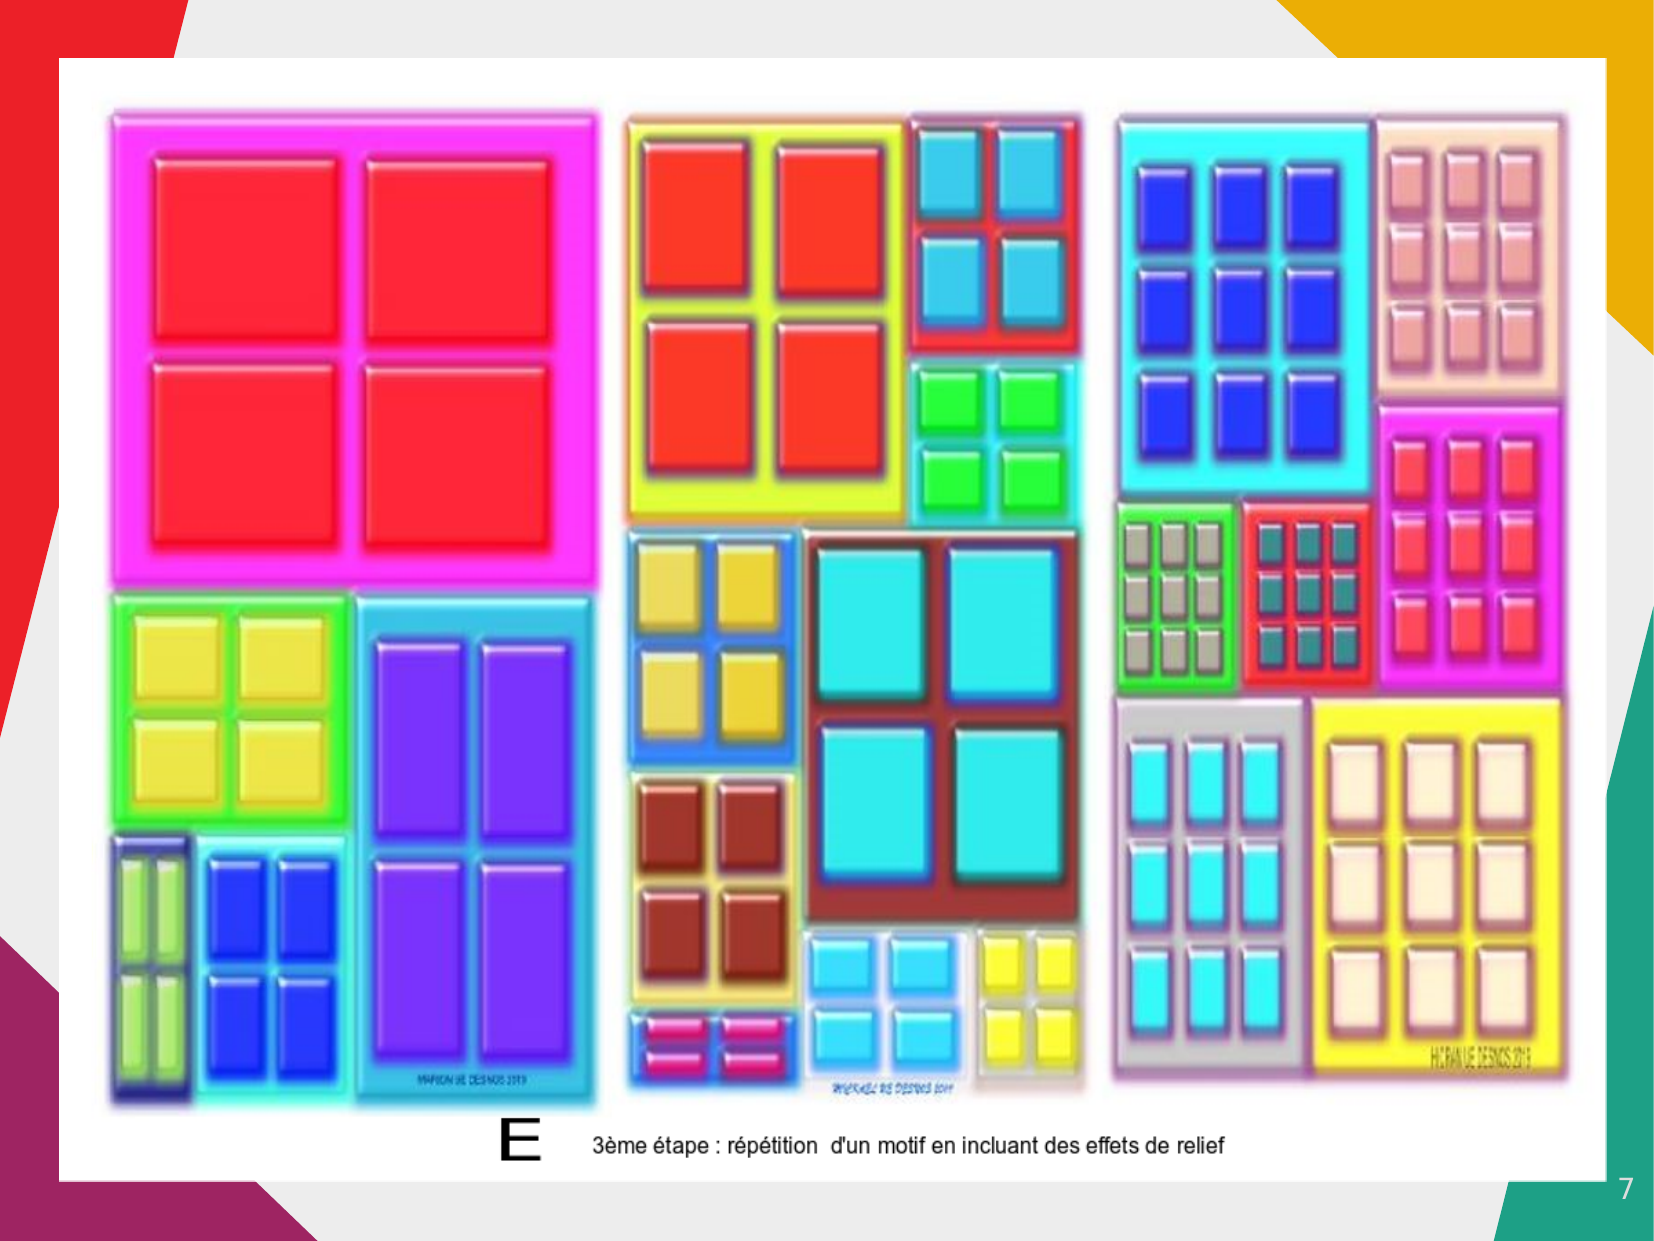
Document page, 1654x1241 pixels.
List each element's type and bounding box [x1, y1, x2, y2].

picture [59, 58, 1607, 1182]
